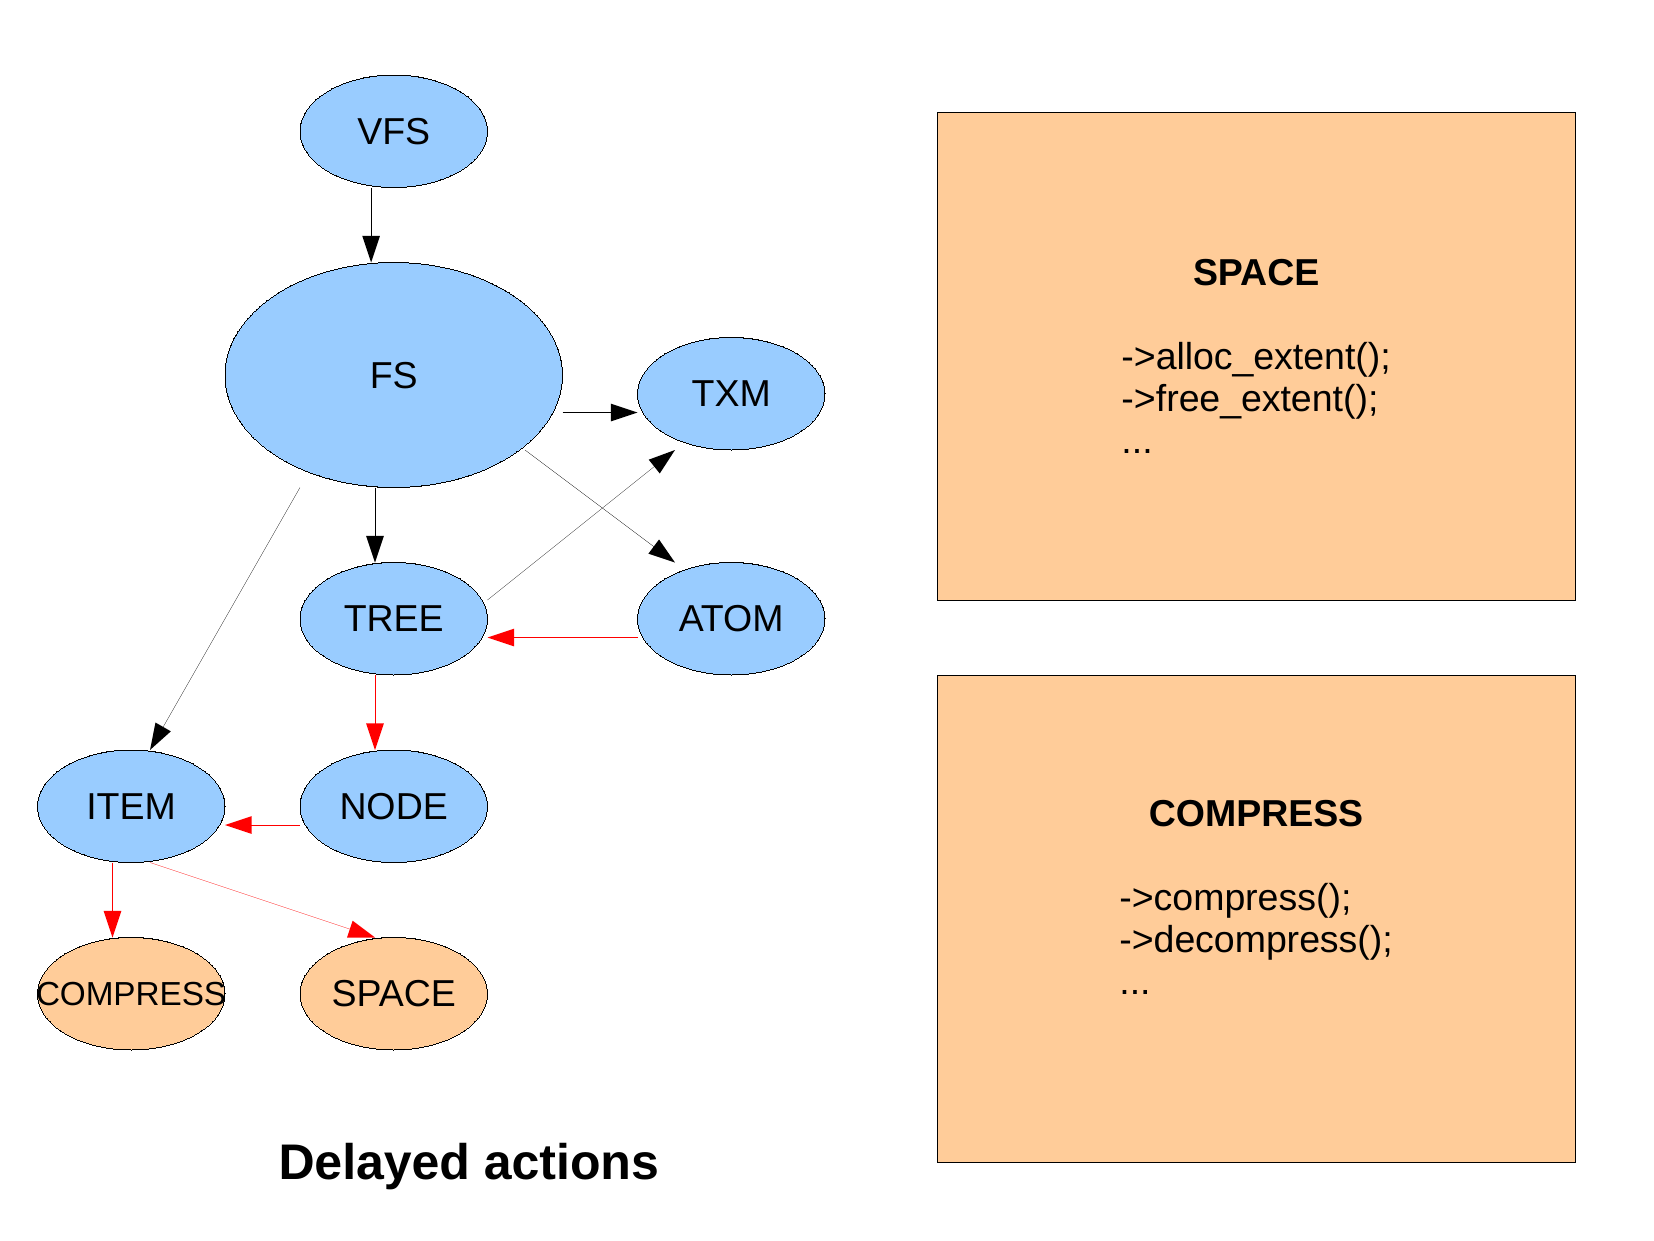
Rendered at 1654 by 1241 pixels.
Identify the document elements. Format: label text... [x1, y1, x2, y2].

text_box COMPRESS ->compress(); ->decompress(); ... [937, 675, 1576, 1163]
text_box Delayed actions [187, 1125, 751, 1201]
text_box TXM [637, 337, 826, 451]
text_box COMPRESS [37, 937, 226, 1051]
text_box NODE [300, 750, 488, 863]
text_box VFS [300, 75, 488, 188]
text_box SPACE ->alloc_extent(); ->free_extent(); ... [937, 112, 1576, 601]
text_box SPACE [300, 937, 488, 1051]
text_box ATOM [637, 562, 826, 676]
text_box FS [225, 262, 563, 488]
text_box TREE [300, 562, 488, 676]
text_box ITEM [37, 750, 226, 863]
